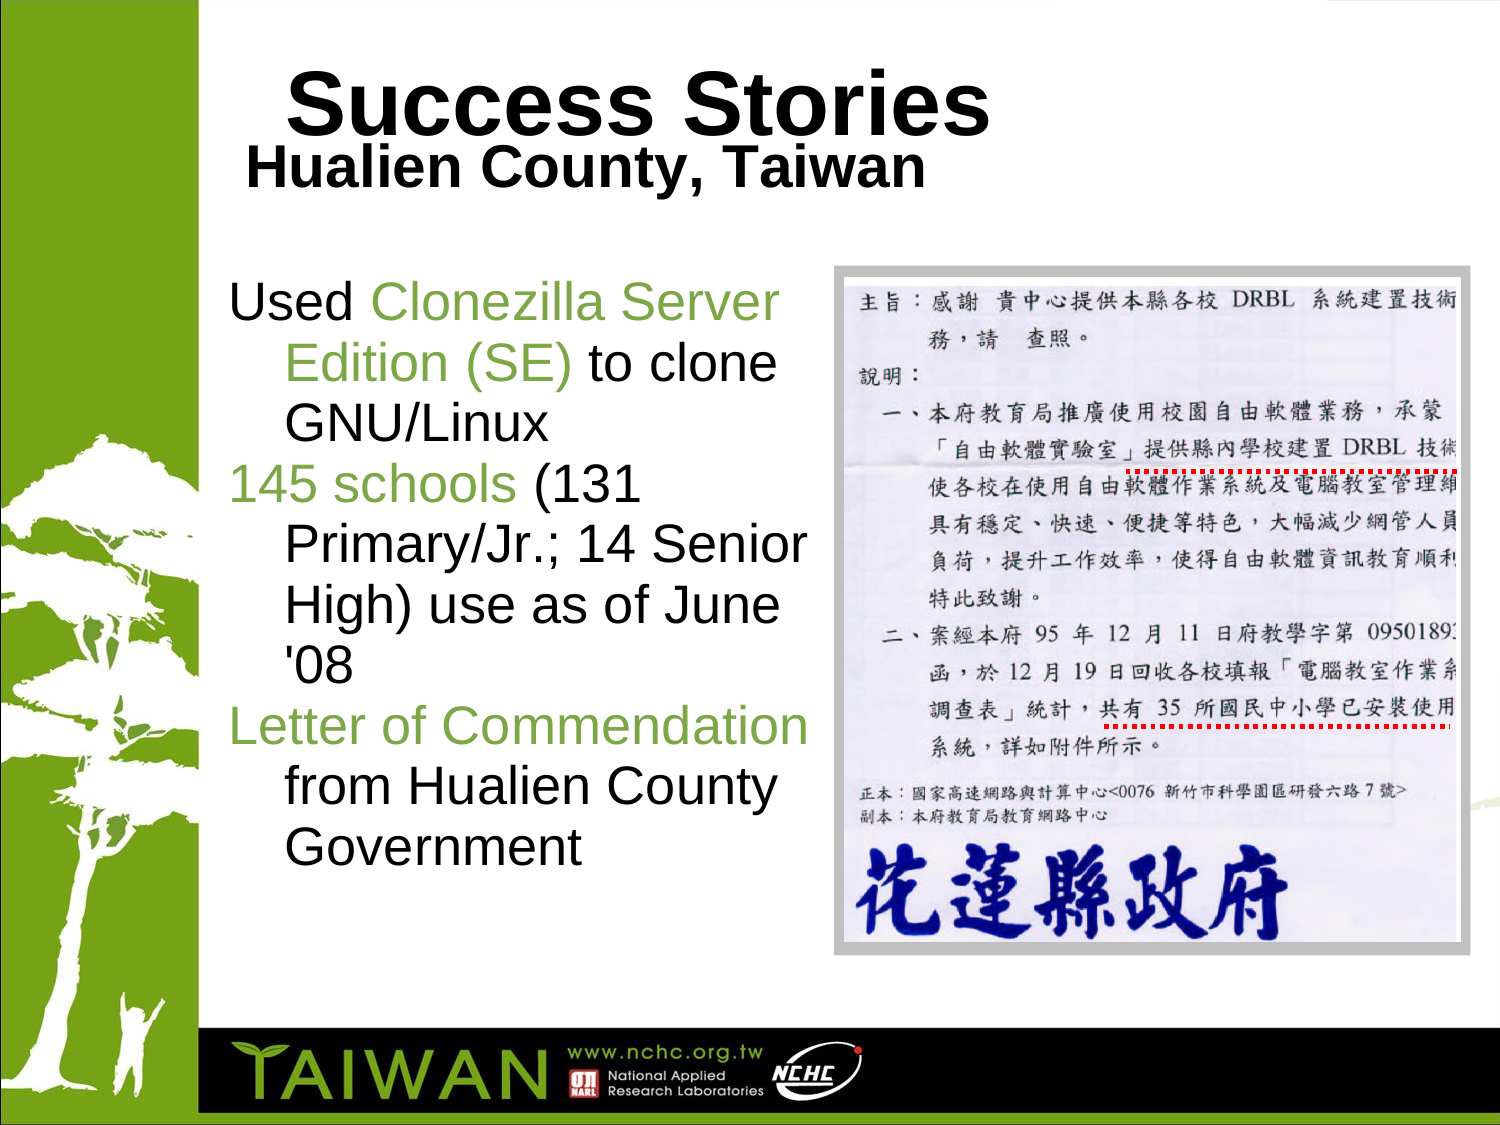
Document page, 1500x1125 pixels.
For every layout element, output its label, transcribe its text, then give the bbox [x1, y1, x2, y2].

text_box Used Clonezilla Server Edition (SE) to clone GNU/Linux 145 schools (131 Primary/Jr.; 14 Senior High) use as of June '08 Letter of Commendation from Hualien County Government [213, 264, 845, 946]
picture [0, 0, 1500, 1125]
title Success Stories [271, 45, 1069, 124]
text_box [833, 265, 1471, 956]
text_box Hualien County, Taiwan [230, 124, 1500, 208]
